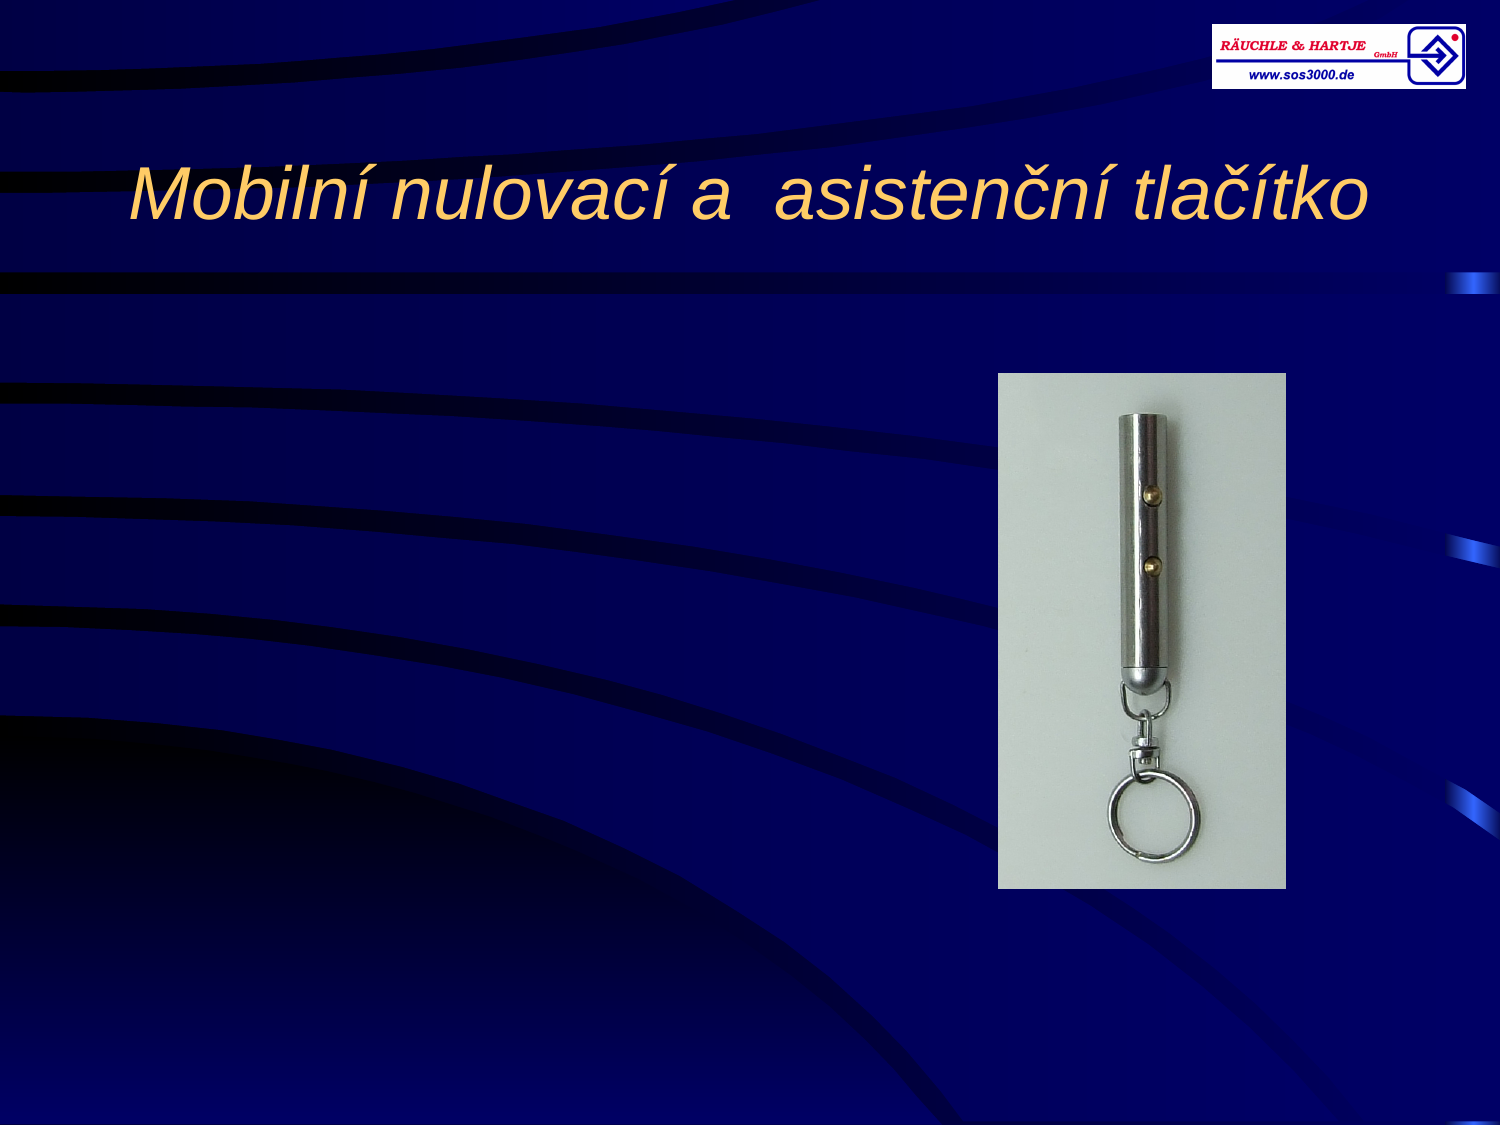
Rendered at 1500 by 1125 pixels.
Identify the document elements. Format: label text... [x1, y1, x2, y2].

picture [998, 373, 1286, 889]
title Mobilní nulovací a asistenční tlačítko [112, 99, 1388, 288]
picture [1212, 24, 1466, 89]
